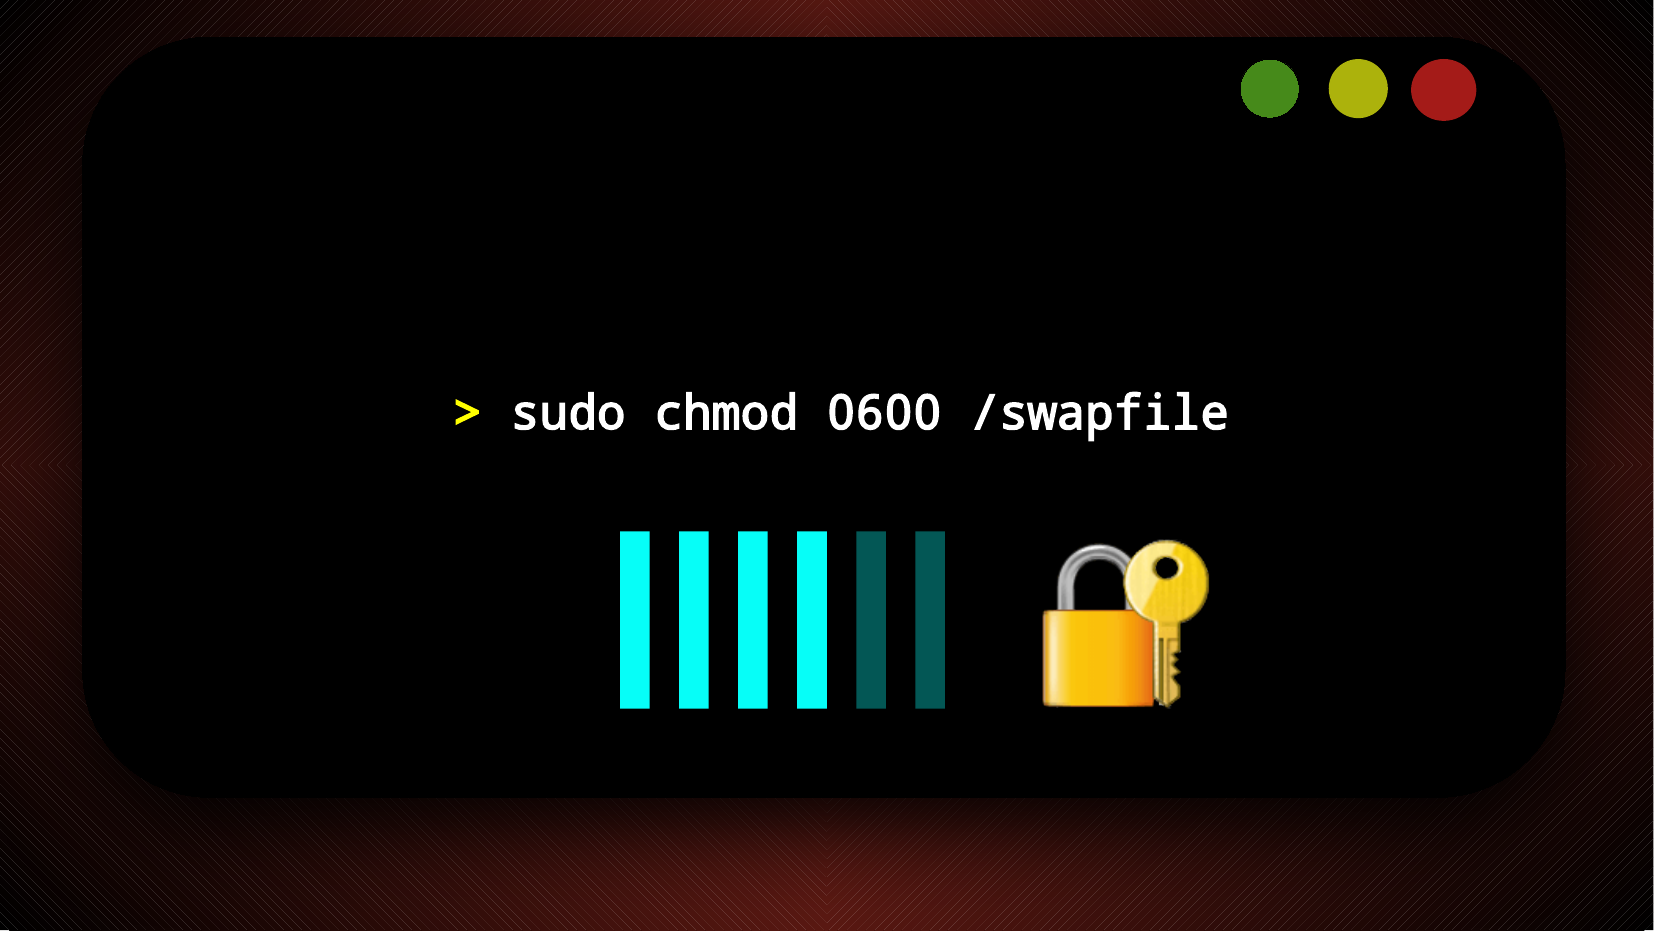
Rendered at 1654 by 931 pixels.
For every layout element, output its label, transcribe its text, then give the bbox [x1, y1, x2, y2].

text_box [856, 531, 886, 709]
text_box [620, 531, 650, 709]
picture [1041, 539, 1211, 709]
text_box [915, 531, 945, 709]
text_box [738, 531, 768, 709]
text_box [679, 531, 709, 709]
text_box [797, 531, 827, 709]
text_box > sudo chmod 0600 /swapfile [147, 377, 1506, 502]
